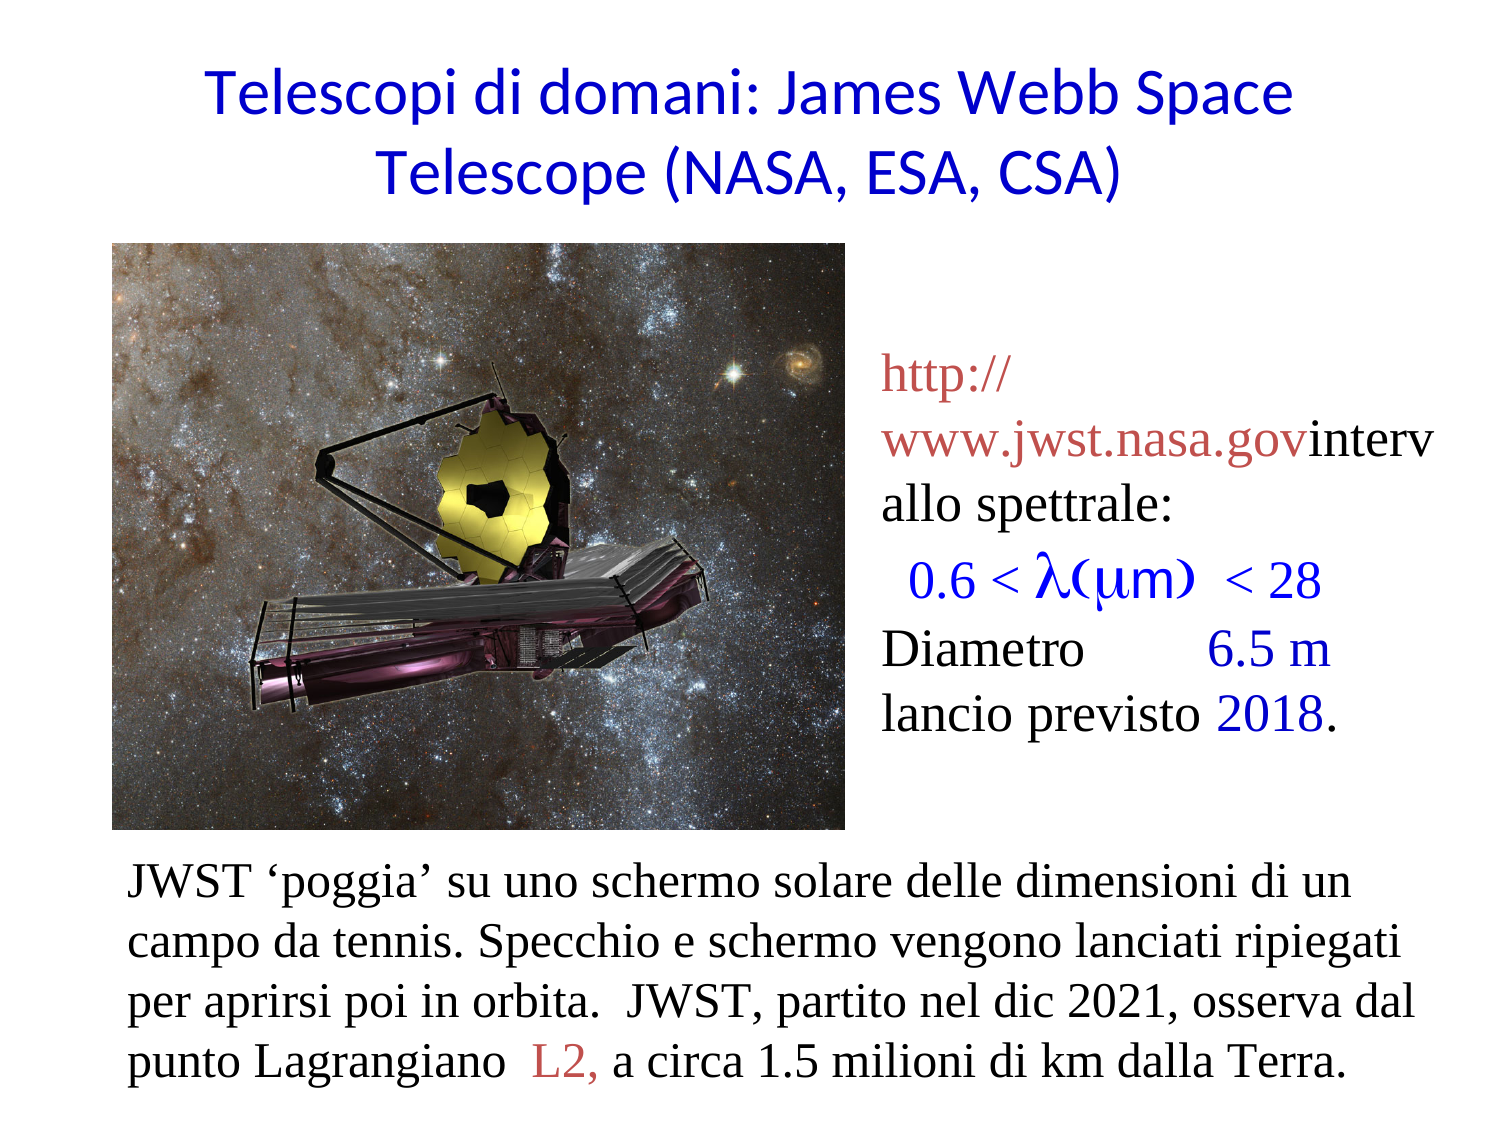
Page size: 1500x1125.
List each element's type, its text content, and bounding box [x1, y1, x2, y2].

text_box JWST ‘poggia’ su uno schermo solare delle dimensioni di un campo da tennis. Specchio e schermo vengono lanciati ripiegati per aprirsi poi in orbita. JWST, partito nel dic 2021, osserva dal punto Lagrangiano L2, a circa 1.5 milioni di km dalla Terra. [112, 839, 1449, 1096]
text_box http://www.jwst.nasa.govintervallo spettrale: 0.6 < l(mm) < 28 Diametro 6.5 m lancio previsto 2018. [866, 329, 1456, 750]
picture [112, 243, 845, 830]
title Telescopi di domani: James Webb Space Telescope (NASA, ESA, CSA) [88, 40, 1412, 216]
